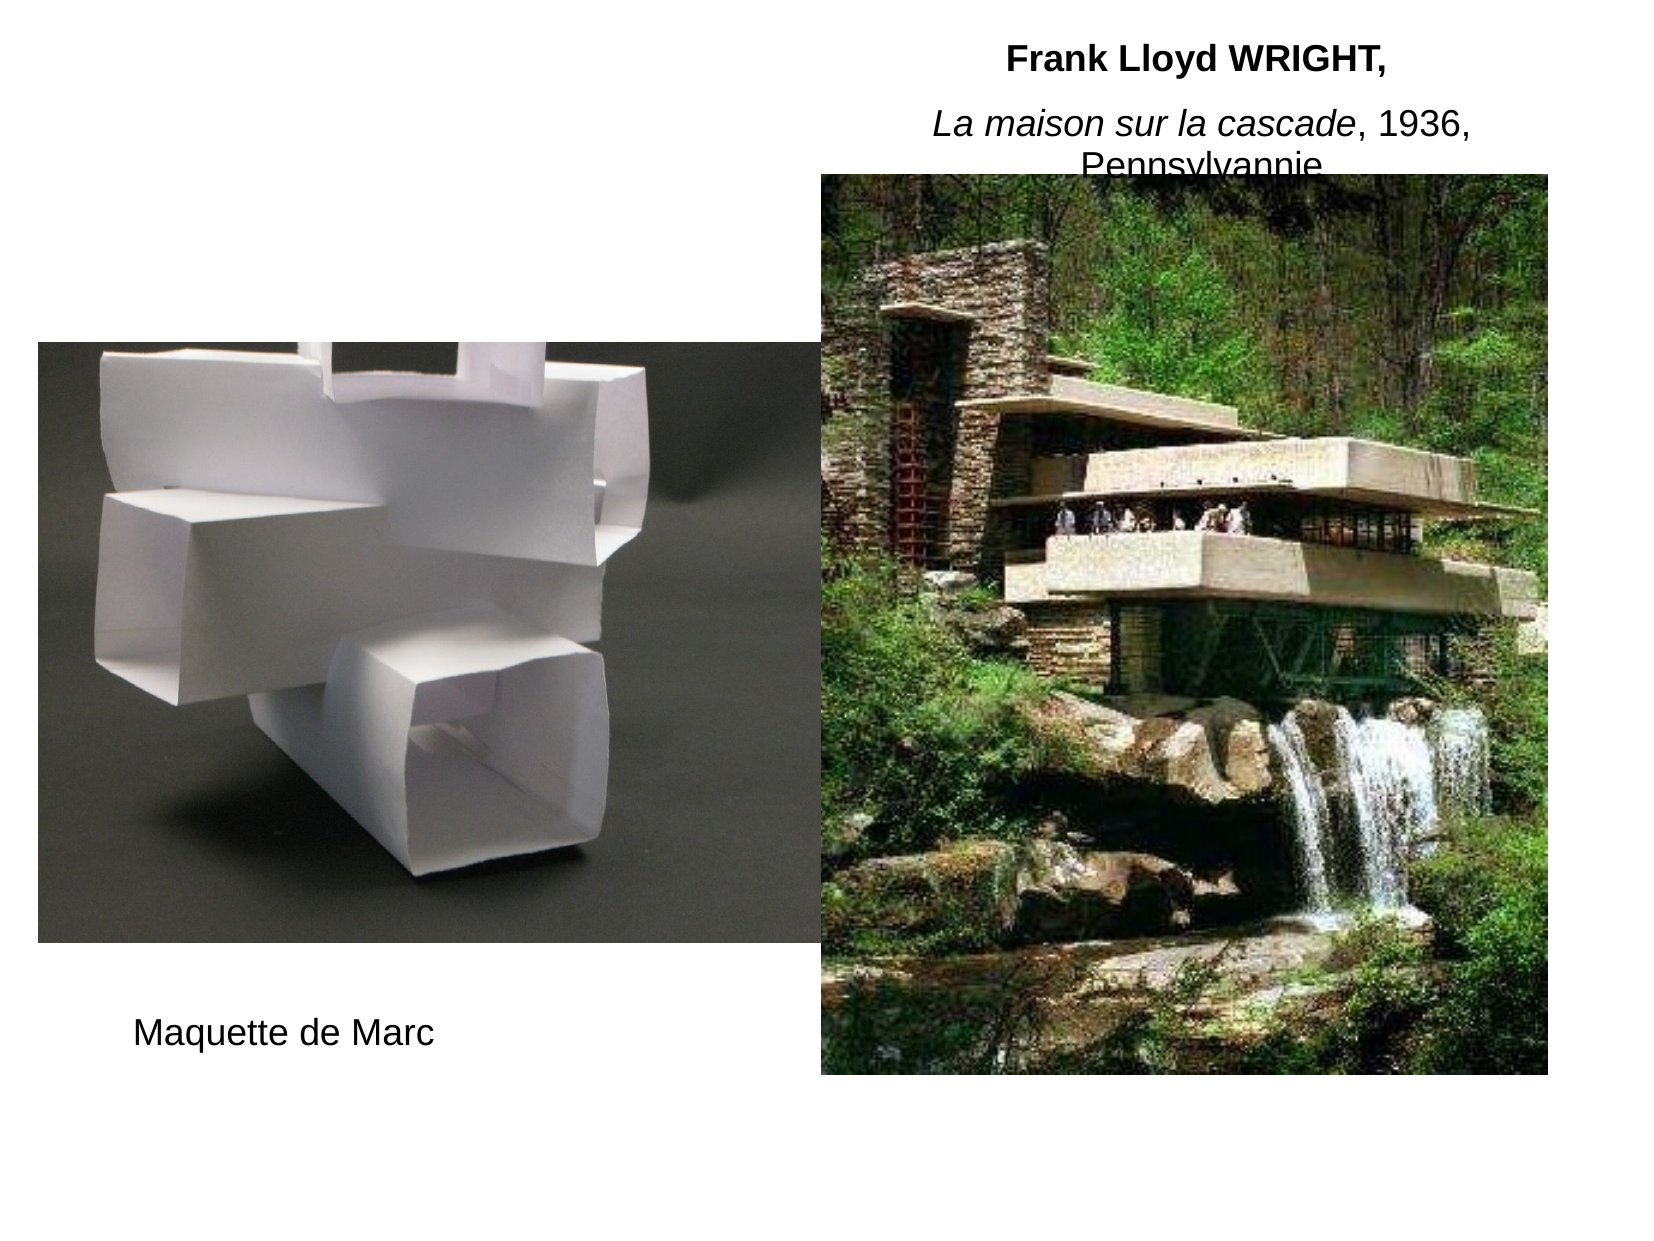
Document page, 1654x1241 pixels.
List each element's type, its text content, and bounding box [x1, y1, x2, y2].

text_box Frank Lloyd WRIGHT, La maison sur la cascade, 1936, Pennsylvannie [791, 30, 1613, 154]
text_box Maquette de Marc [118, 1003, 450, 1061]
picture [38, 174, 1548, 1075]
